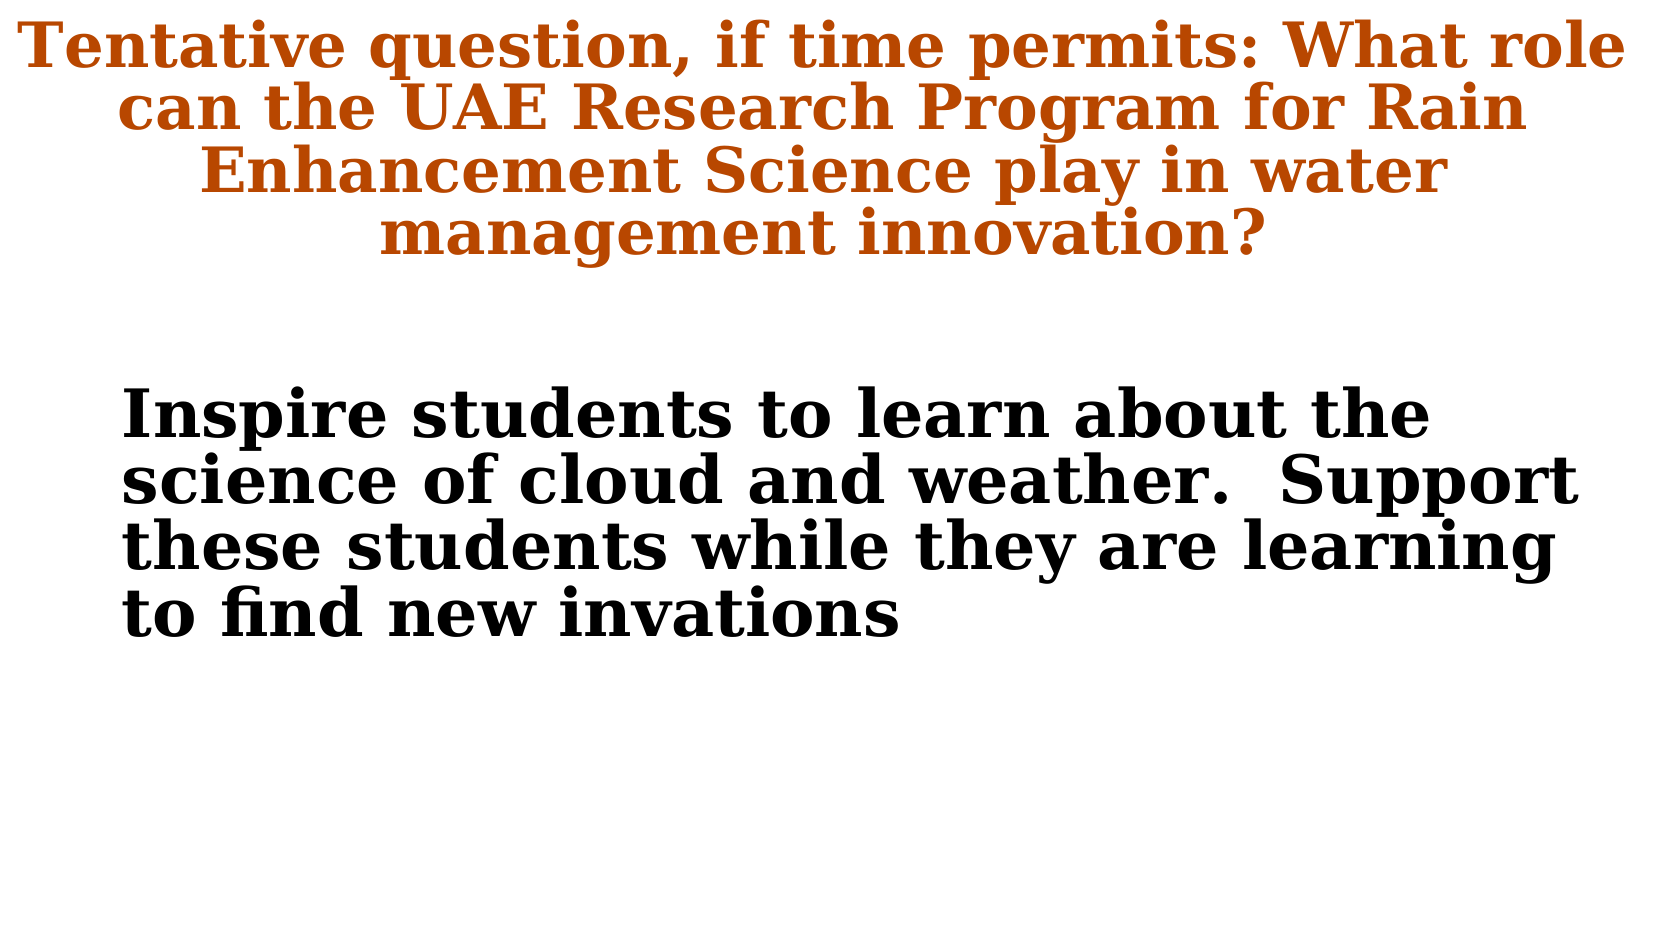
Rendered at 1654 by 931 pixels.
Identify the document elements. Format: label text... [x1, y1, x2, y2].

list Inspire students to learn about the science of cloud and weather. Support these students while they are learning to find new invations [23, 384, 1597, 924]
title Tentative question, if time permits: What role can the UAE Research Program for Rain Enhancement Science play in water management innovation? [0, 11, 1648, 349]
